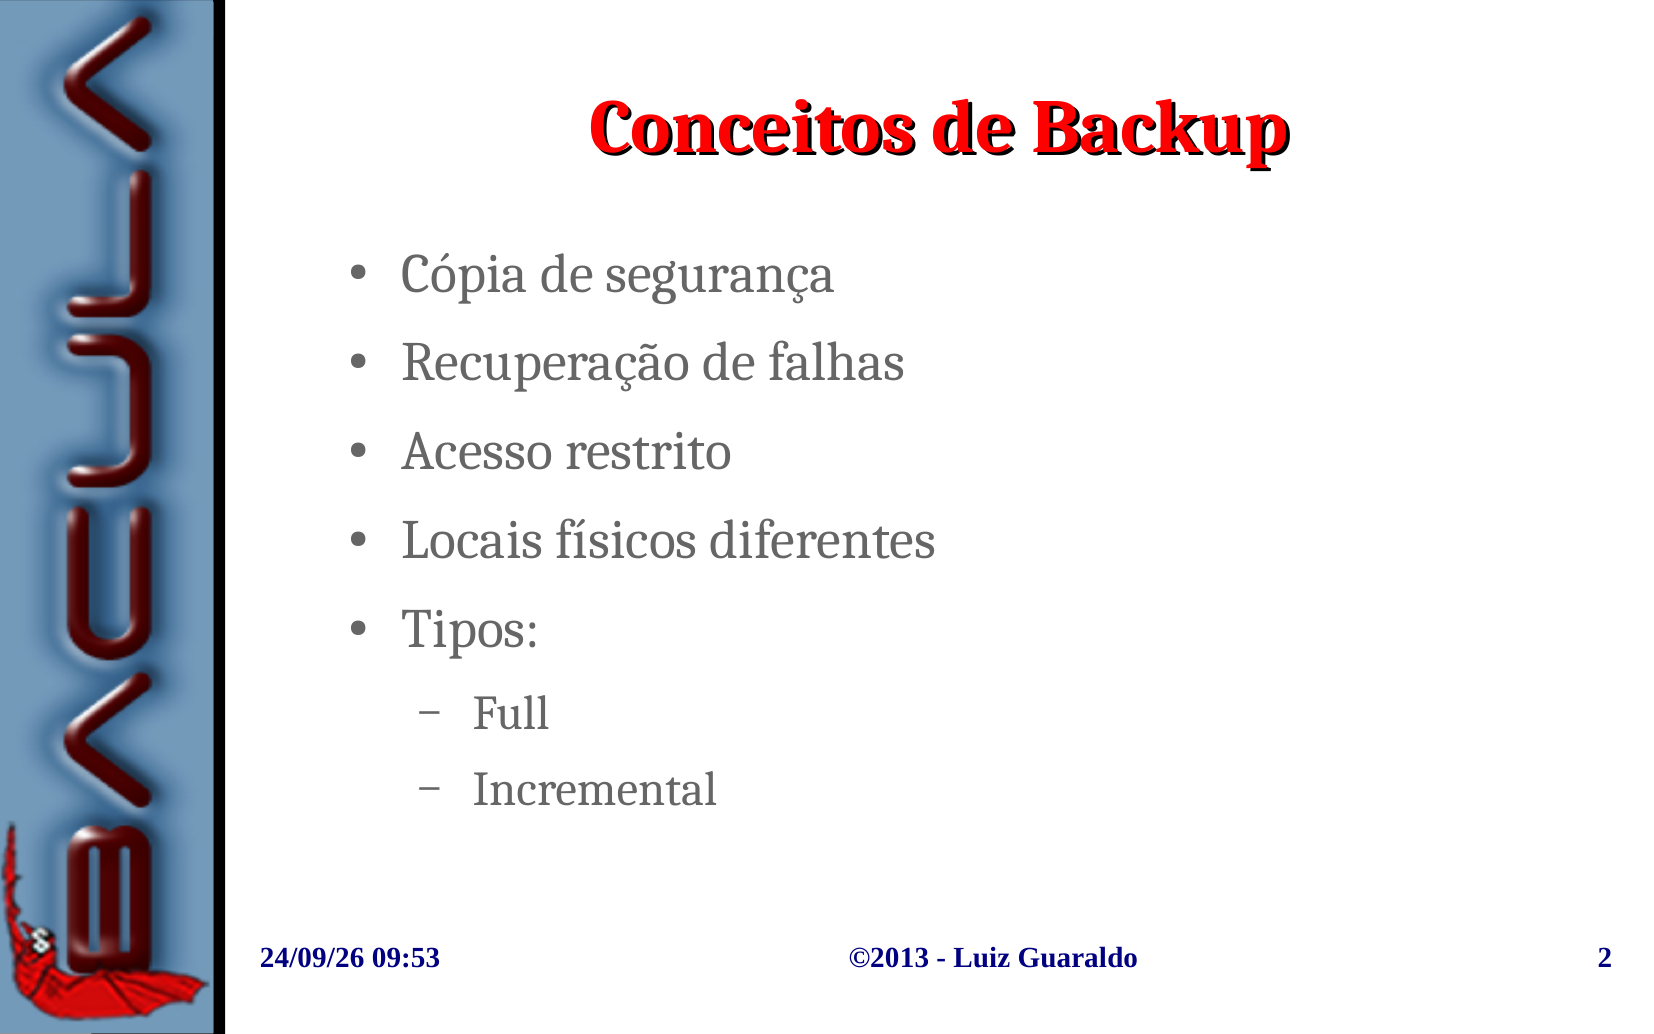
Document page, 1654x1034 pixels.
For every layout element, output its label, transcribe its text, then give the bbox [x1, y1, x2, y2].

title Conceitos de Backup [259, 41, 1619, 214]
list Cópia de segurança Recuperação de falhas Acesso restrito Locais físicos diferentes Tipos: Full Incremental [330, 241, 1619, 842]
picture [0, 1, 213, 1033]
